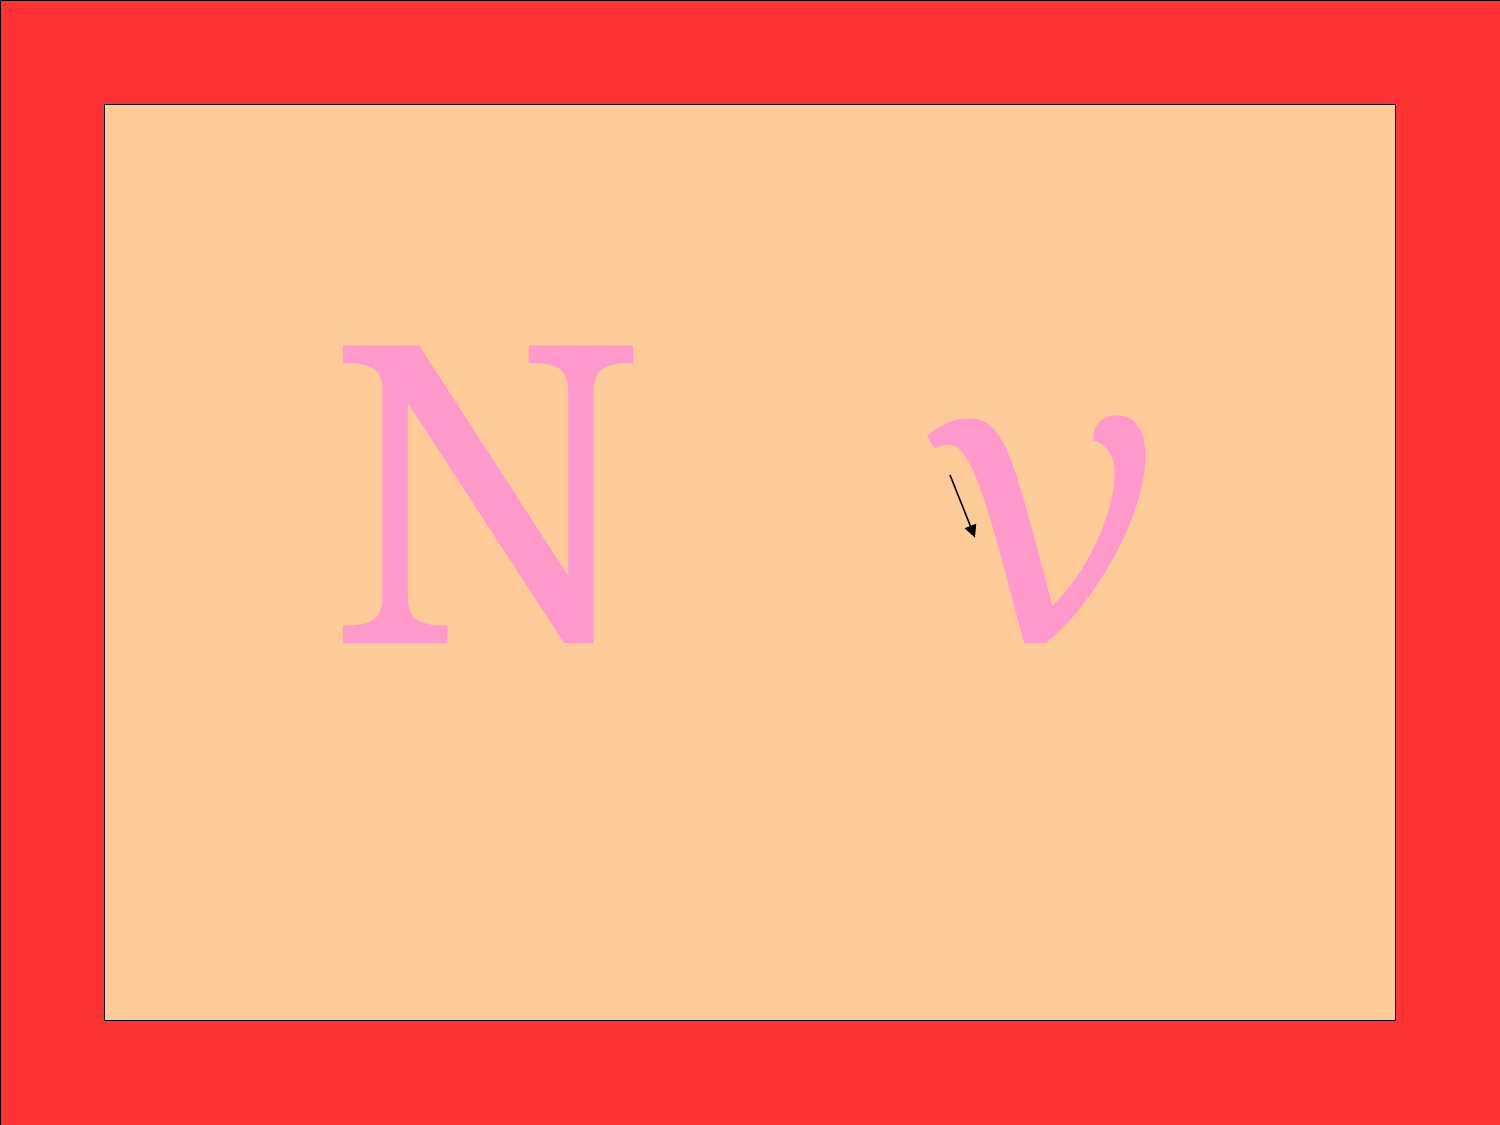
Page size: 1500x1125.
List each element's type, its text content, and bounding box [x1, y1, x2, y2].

text_box Ν ν [312, 190, 1354, 774]
text_box [0, 0, 1500, 1125]
